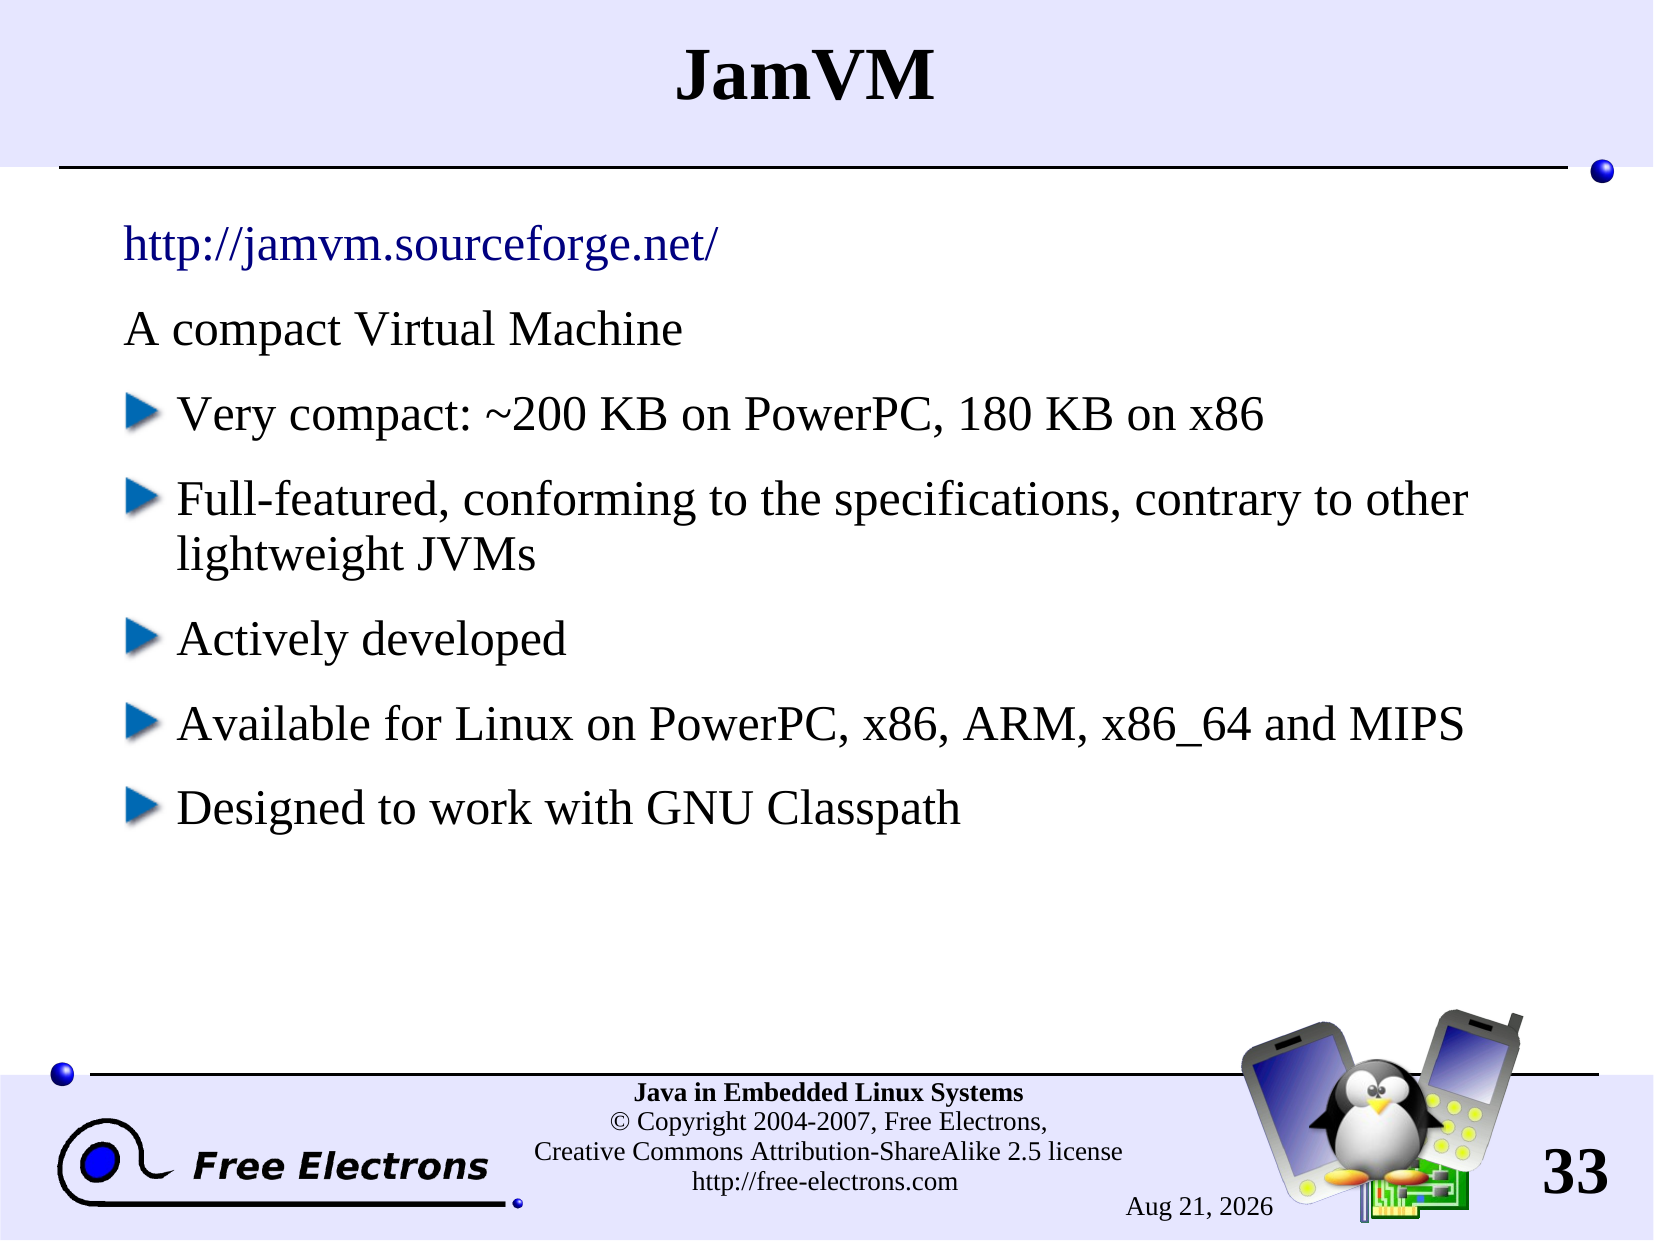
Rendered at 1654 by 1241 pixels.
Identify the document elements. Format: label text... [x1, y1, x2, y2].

picture [50, 1107, 527, 1216]
picture [1231, 1007, 1538, 1241]
title JamVM [60, 25, 1551, 124]
list http://jamvm.sourceforge.net/ A compact Virtual Machine Very compact: ~200 KB on PowerPC, 180 KB on x86 Full-featured, conforming to the specifications, contrary to other lightweight JVMs Actively developed Available for Linux on PowerPC, x86, ARM, x86_64 and MIPS Designed to work with GNU Classpath [105, 216, 1518, 1066]
